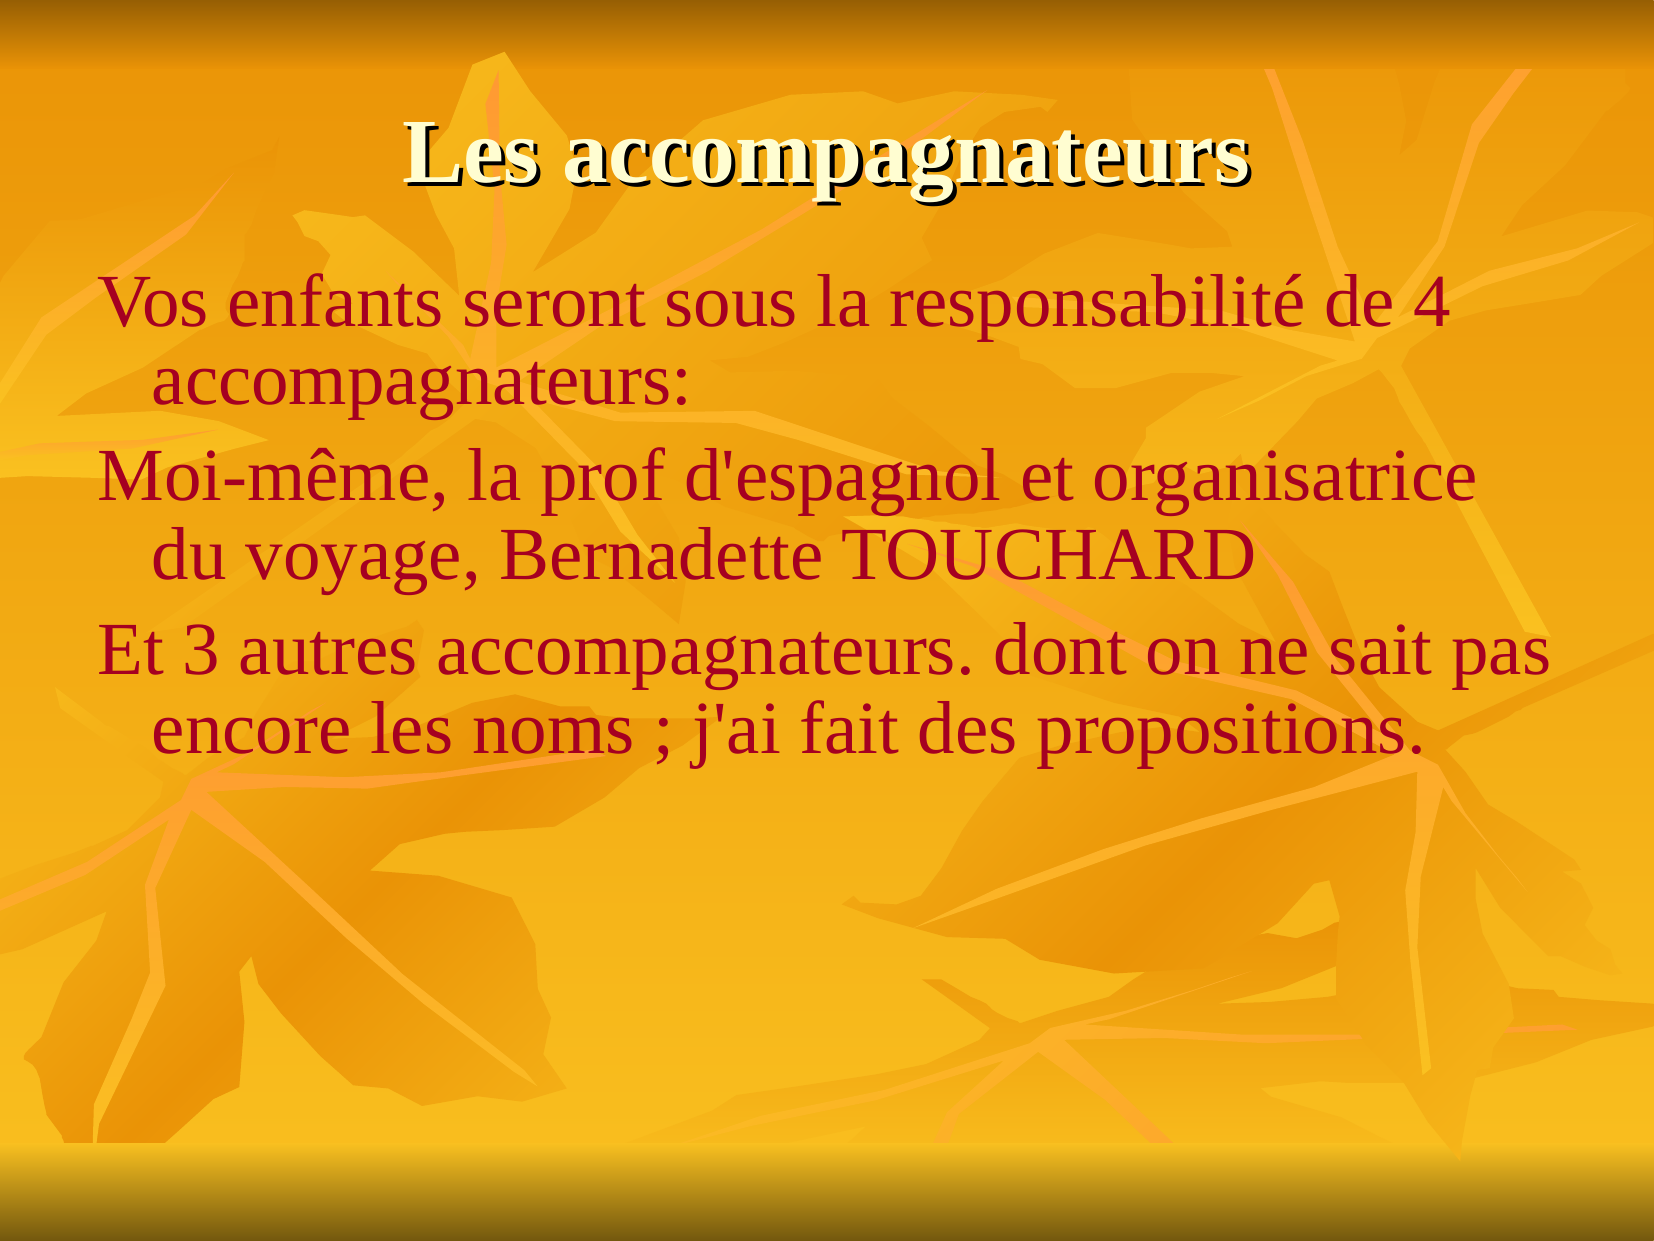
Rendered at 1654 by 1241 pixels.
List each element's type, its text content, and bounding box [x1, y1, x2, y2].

text_box Vos enfants seront sous la responsabilité de 4 accompagnateurs: Moi-même, la prof d'espagnol et organisatrice du voyage, Bernadette TOUCHARD Et 3 autres accompagnateurs. dont on ne sait pas encore les noms ; j'ai fait des propositions. [82, 255, 1571, 1167]
title Les accompagnateurs [82, 50, 1571, 255]
